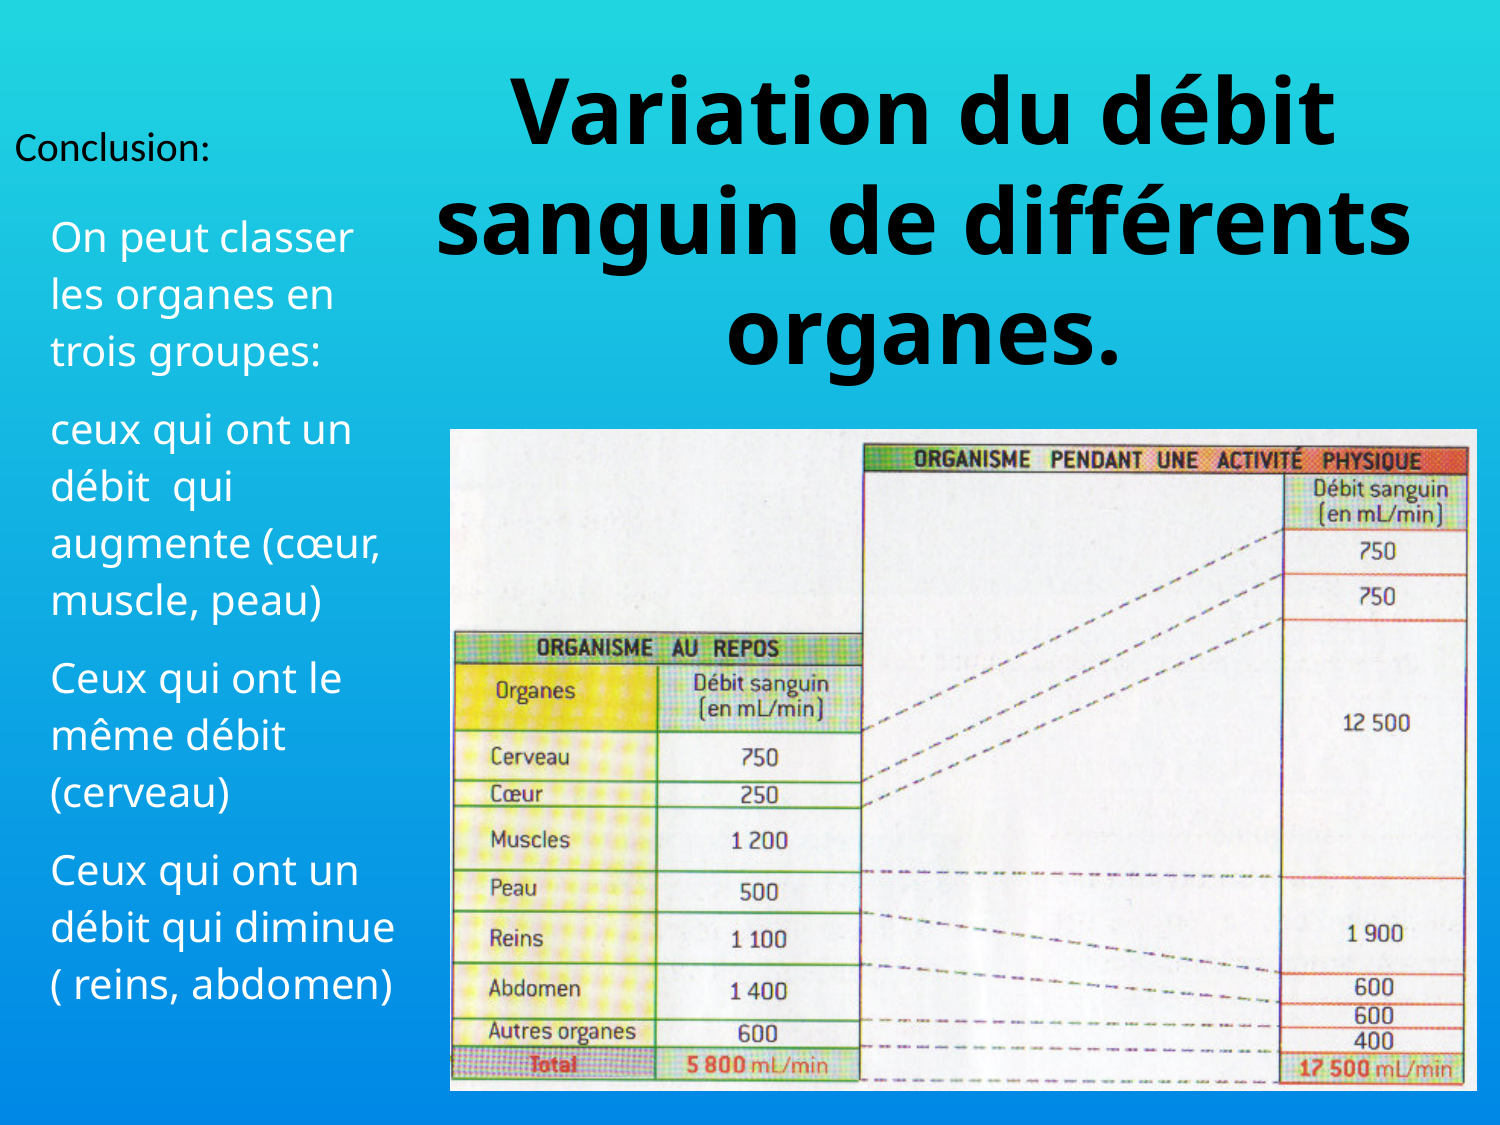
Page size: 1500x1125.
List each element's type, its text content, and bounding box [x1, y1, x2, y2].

picture [414, 429, 1500, 1091]
text_box On peut classer les organes en trois groupes: ceux qui ont un débit qui augmente (cœur, muscle, peau) Ceux qui ont le même débit (cerveau) Ceux qui ont un débit qui diminue ( reins, abdomen) [35, 200, 414, 1036]
title Variation du débit sanguin de différents organes. [398, 37, 1450, 399]
text_box Conclusion: [0, 112, 350, 178]
